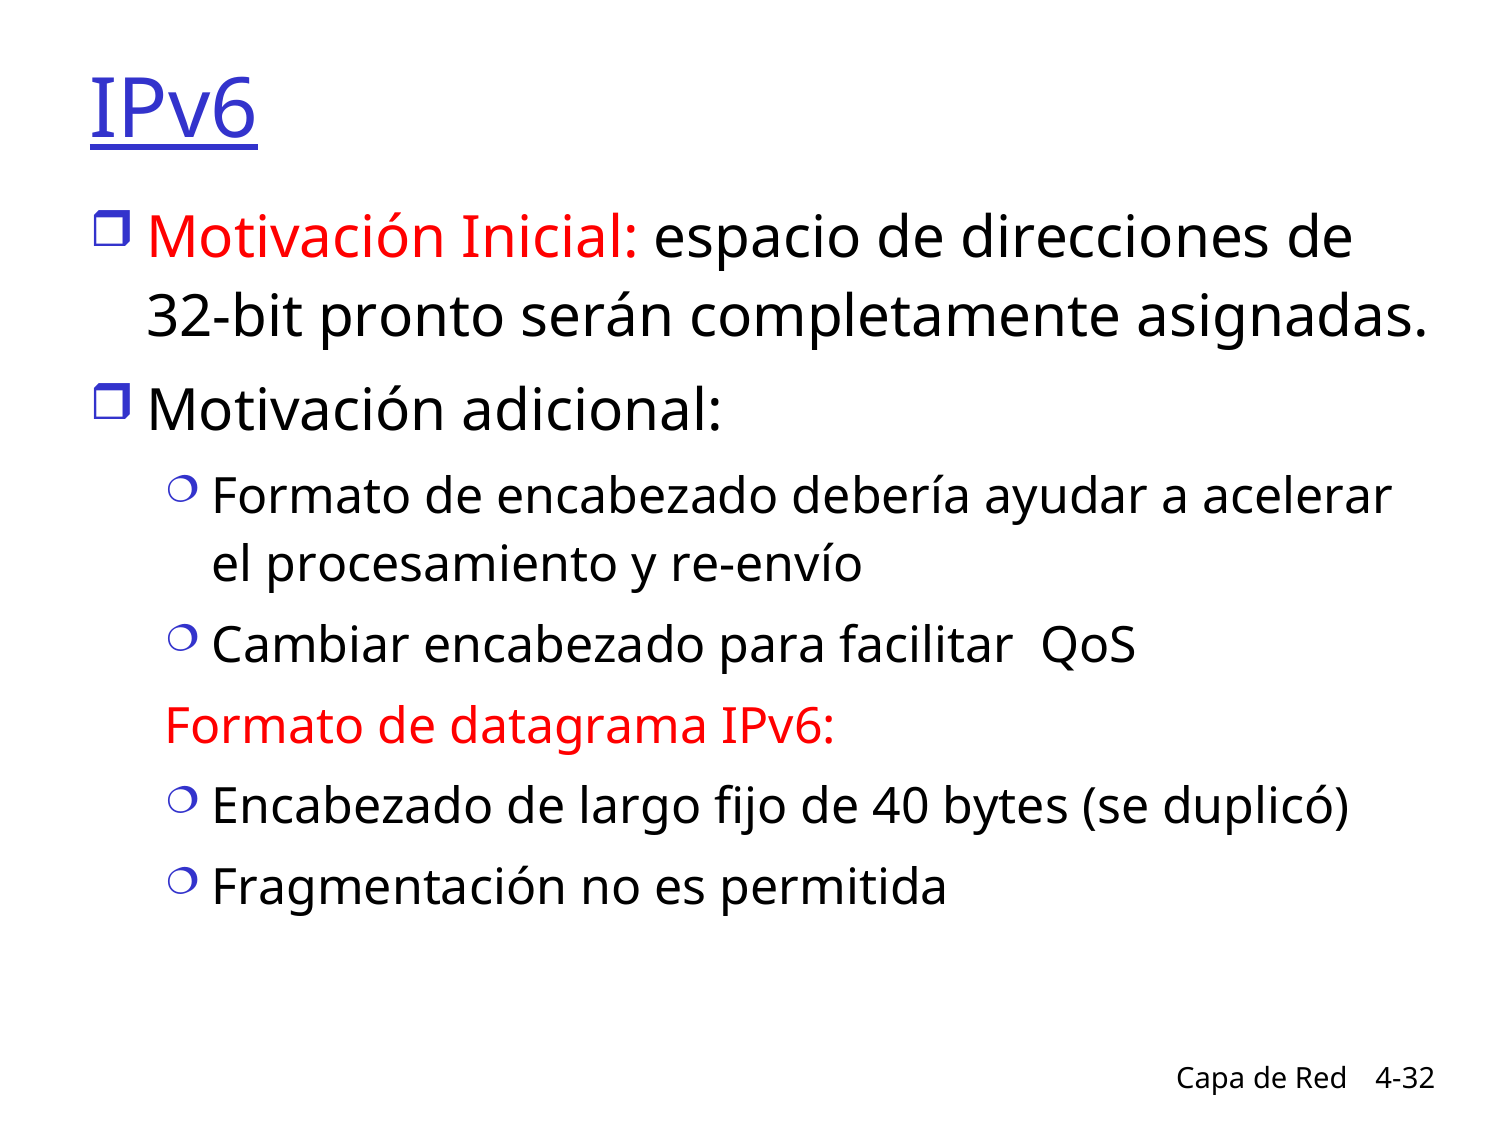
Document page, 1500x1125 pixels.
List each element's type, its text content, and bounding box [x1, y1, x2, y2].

list Motivación Inicial: espacio de direcciones de 32-bit pronto serán completamente asignadas. Motivación adicional: Formato de encabezado debería ayudar a acelerar el procesamiento y re-envío Cambiar encabezado para facilitar QoS Formato de datagrama IPv6: Encabezado de largo fijo de 40 bytes (se duplicó) Fragmentación no es permitida [75, 187, 1463, 1044]
title IPv6 [75, 15, 1463, 187]
